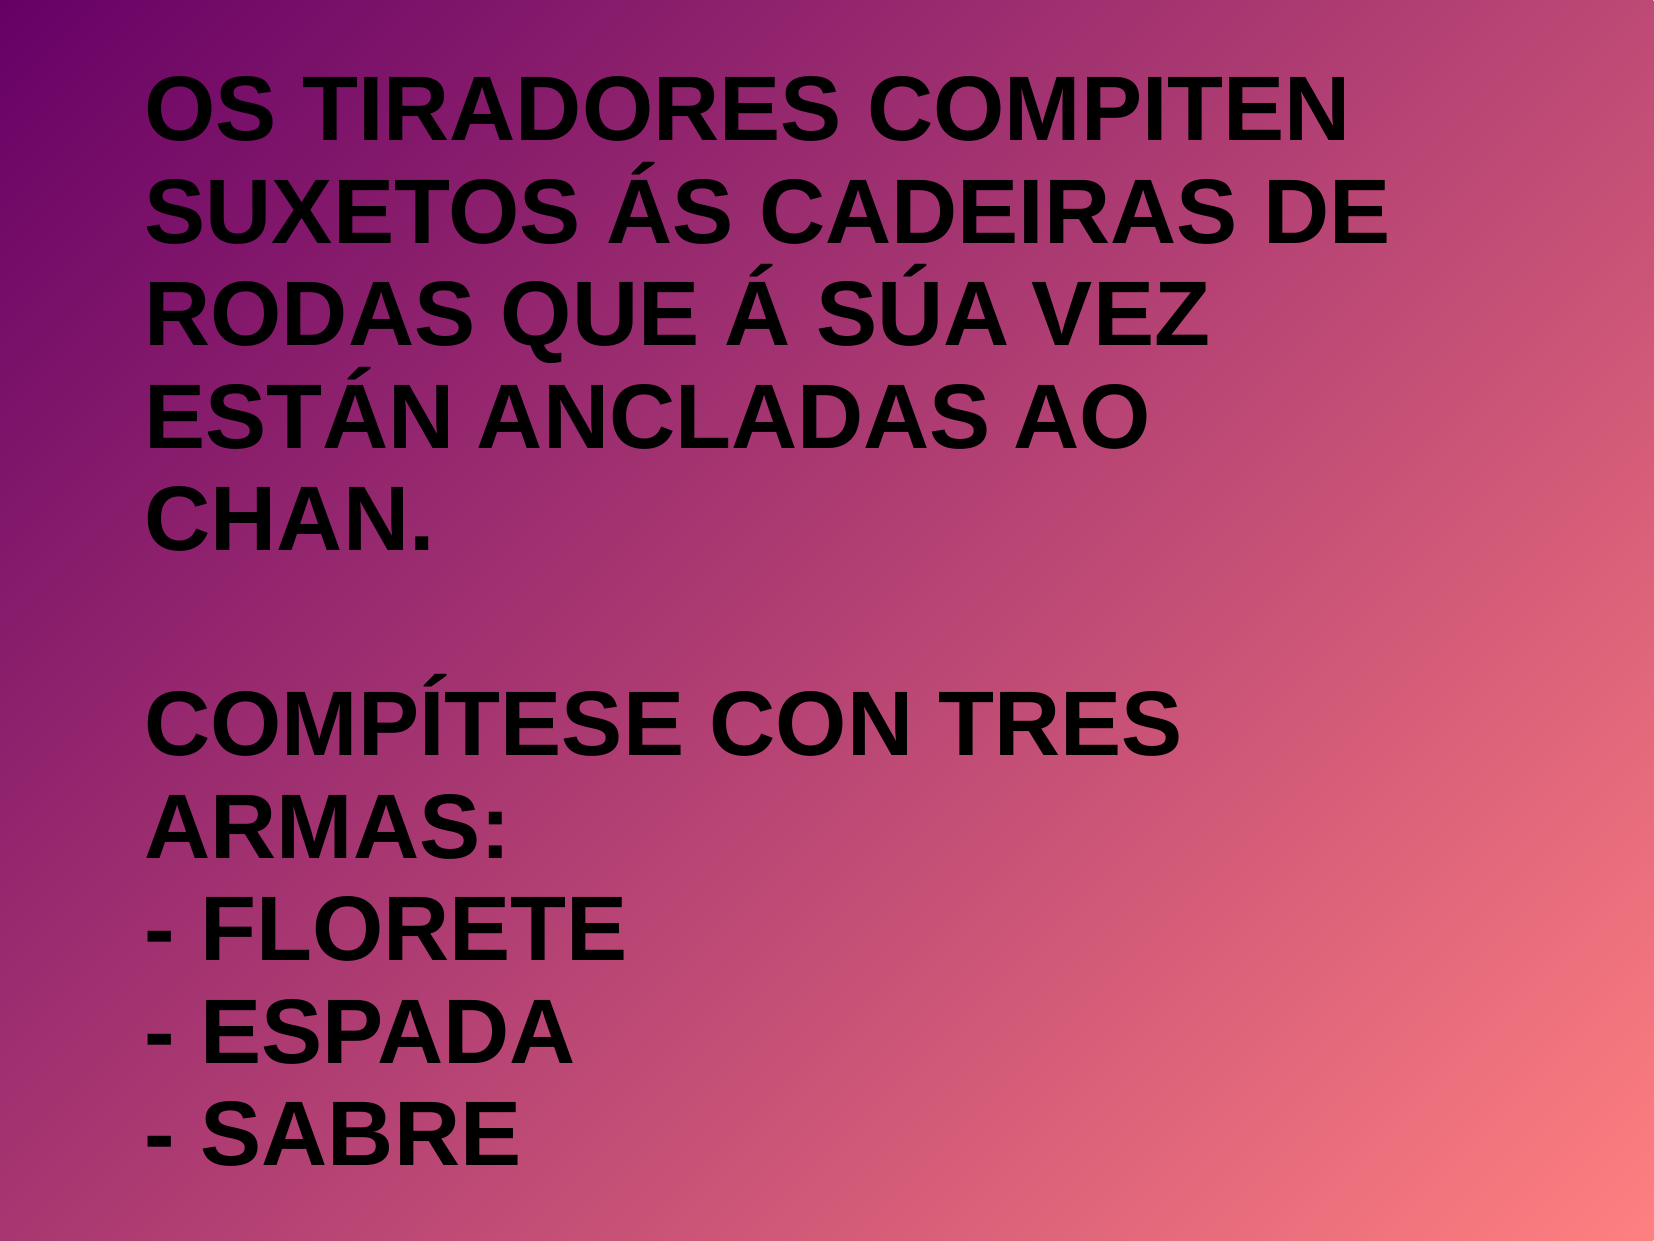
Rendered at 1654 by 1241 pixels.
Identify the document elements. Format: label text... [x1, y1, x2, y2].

text_box OS TIRADORES COMPITEN SUXETOS ÁS CADEIRAS DE RODAS QUE Á SÚA VEZ ESTÁN ANCLADAS AO CHAN. COMPÍTESE CON TRES ARMAS: - FLORETE - ESPADA - SABRE [129, 50, 1430, 1193]
